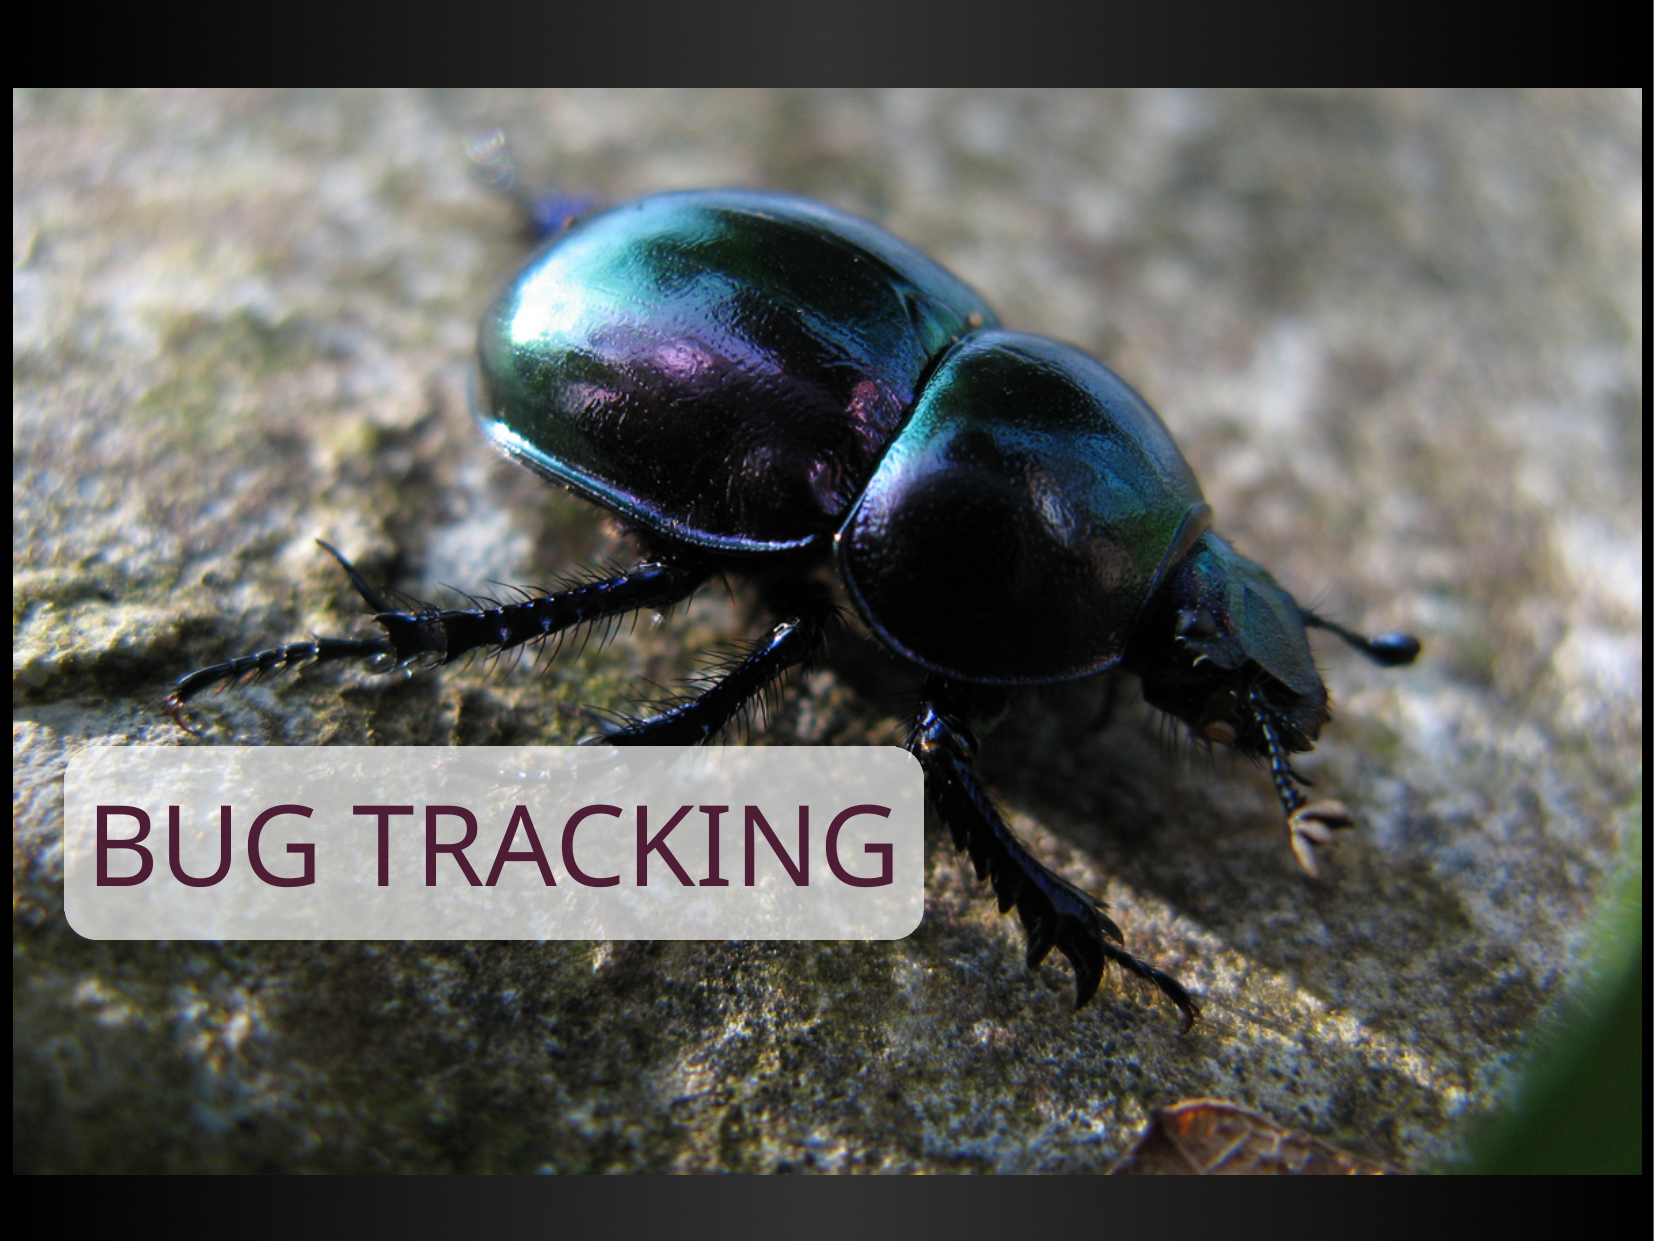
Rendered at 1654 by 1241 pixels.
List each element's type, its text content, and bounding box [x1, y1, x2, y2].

text_box BUG TRACKING [64, 746, 924, 940]
picture [0, 0, 1654, 1241]
